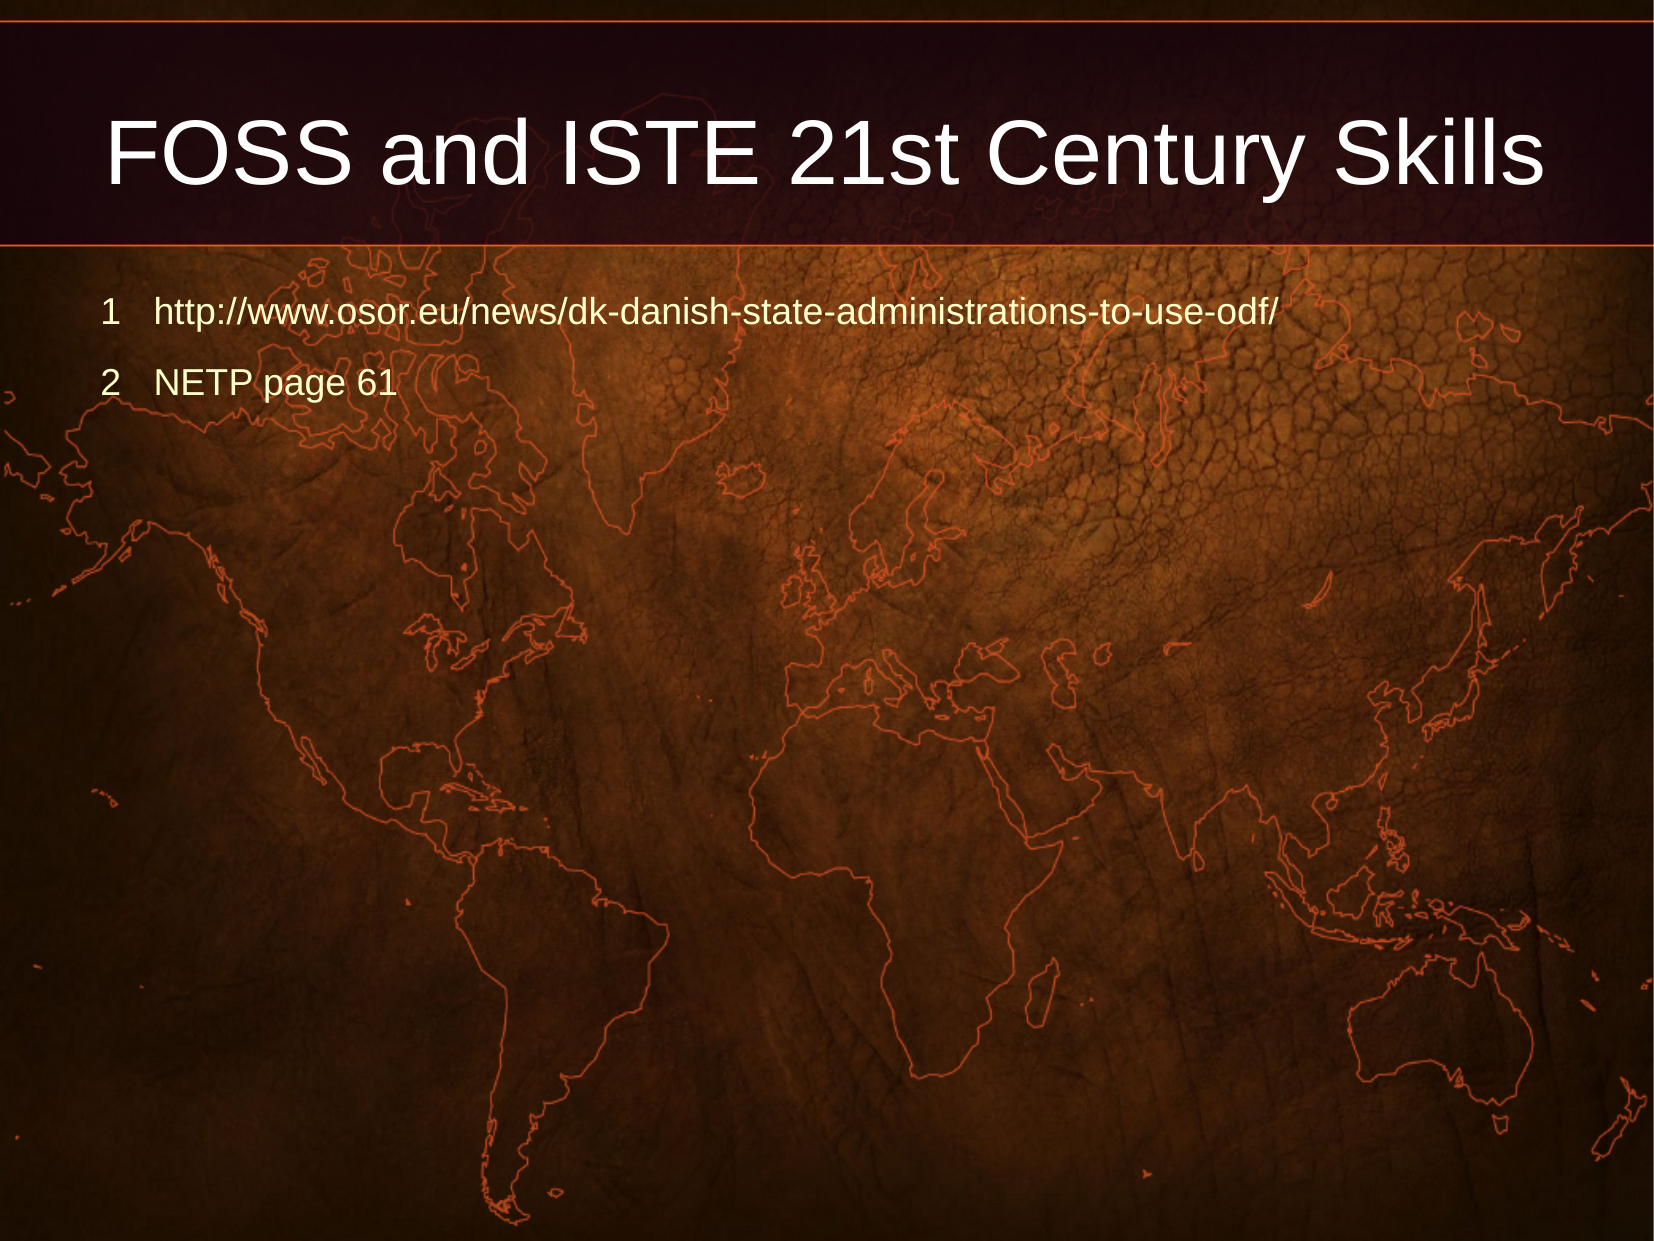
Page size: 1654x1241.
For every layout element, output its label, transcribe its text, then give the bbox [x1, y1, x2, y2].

title FOSS and ISTE 21st Century Skills [82, 49, 1571, 257]
picture [0, 0, 1654, 1241]
list http://www.osor.eu/news/dk-danish-state-administrations-to-use-odf/ NETP page 61 [82, 290, 1571, 1109]
